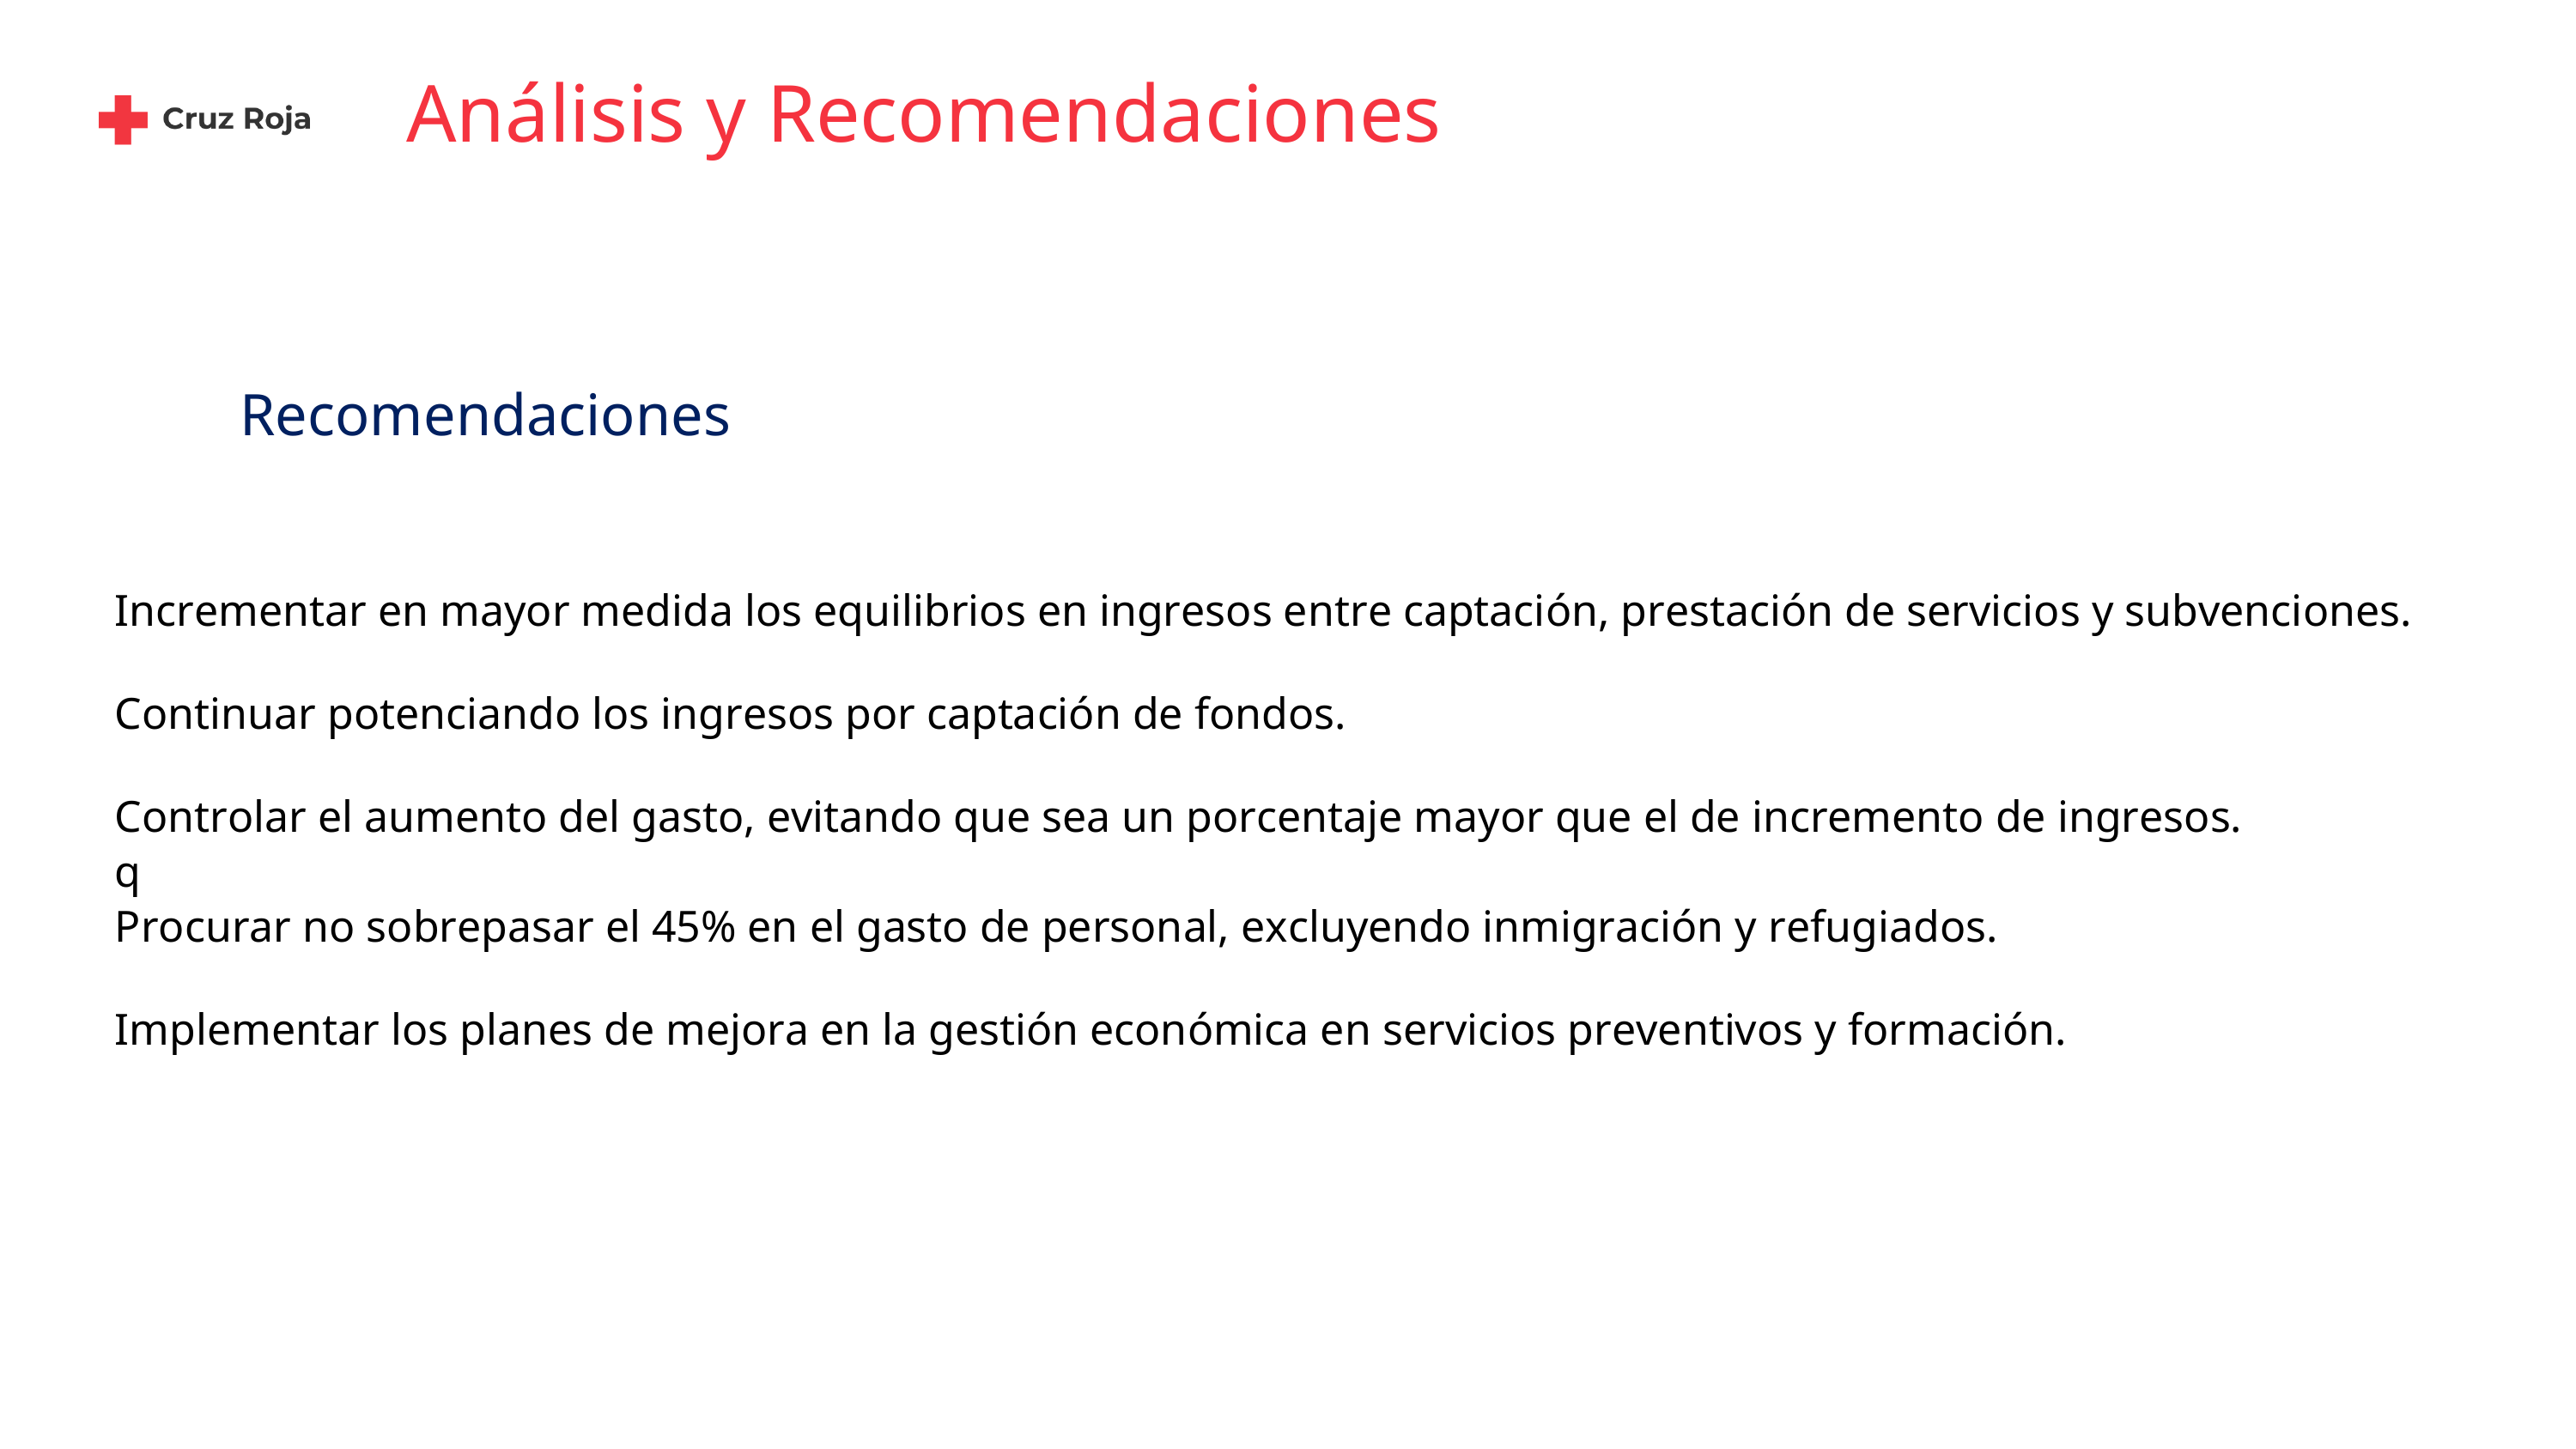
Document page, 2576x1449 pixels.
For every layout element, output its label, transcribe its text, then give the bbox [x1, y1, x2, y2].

text_box Análisis y Recomendaciones [393, 75, 2501, 165]
text_box Incrementar en mayor medida los equilibrios en ingresos entre captación, prestación de servicios y subvenciones. Continuar potenciando los ingresos por captación de fondos. Controlar el aumento del gasto, evitando que sea un porcentaje mayor que el de incremento de ingresos. Procurar no sobrepasar el 45% en el gasto de personal, excluyendo inmigración y refugiados. Implementar los planes de mejora en la gestión económica en servicios preventivos y formación. [102, 577, 2445, 1060]
text_box Recomendaciones [233, 372, 807, 455]
